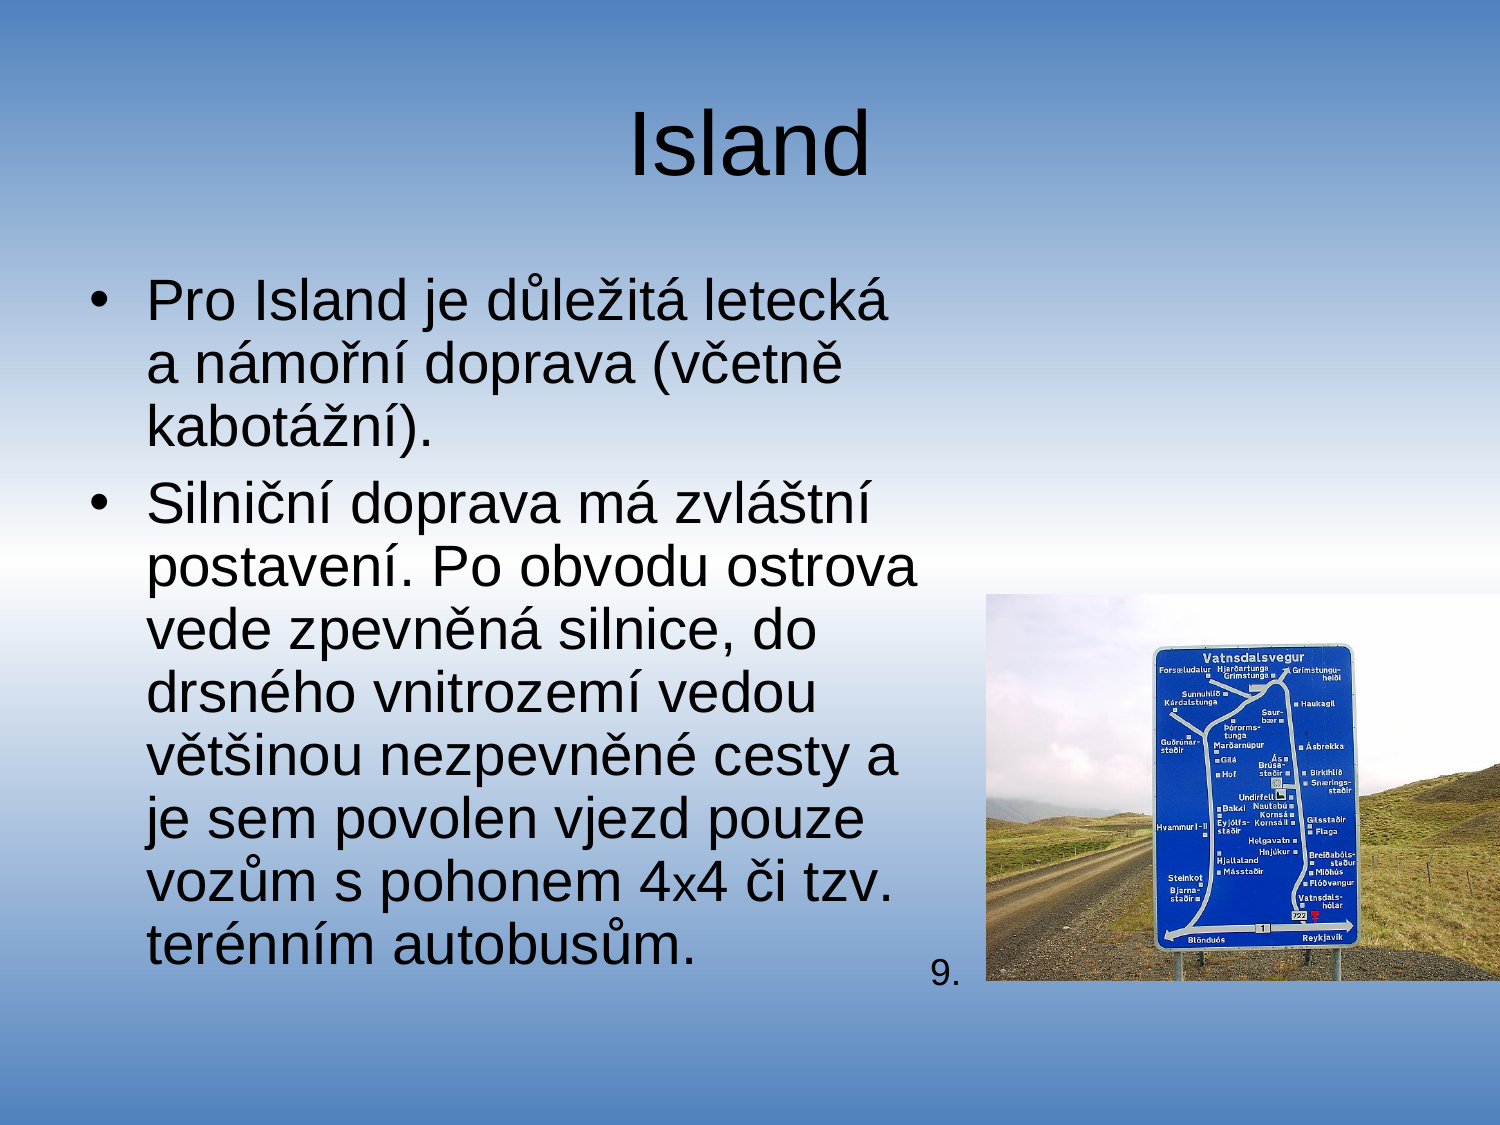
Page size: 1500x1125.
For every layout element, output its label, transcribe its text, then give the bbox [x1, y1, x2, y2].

text_box 9. [915, 940, 987, 1002]
list Pro Island je důležitá letecká a námořní doprava (včetně kabotážní). Silniční doprava má zvláštní postavení. Po obvodu ostrova vede zpevněná silnice, do drsného vnitrozemí vedou většinou nezpevněné cesty a je sem povolen vjezd pouze vozům s pohonem 4x4 či tzv. terénním autobusům. [75, 262, 951, 1012]
picture [986, 594, 1500, 981]
title Island [75, 45, 1426, 233]
